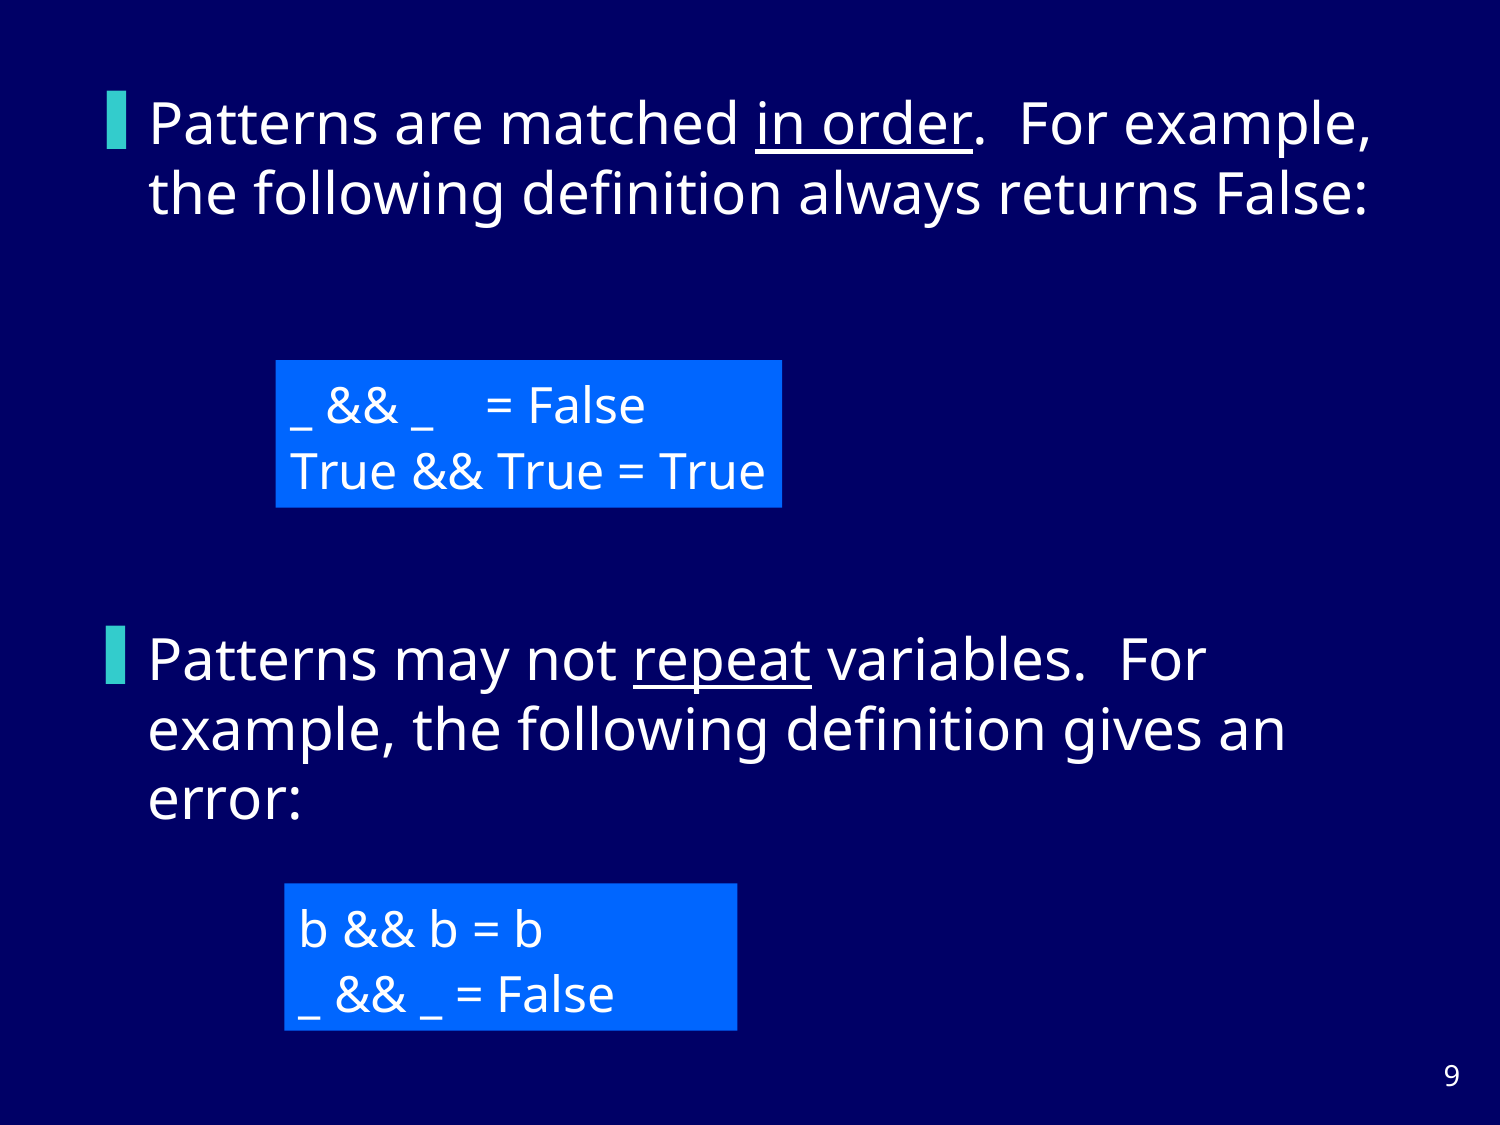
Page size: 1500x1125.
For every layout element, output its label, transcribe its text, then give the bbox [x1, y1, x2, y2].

text_box Patterns are matched in order. For example, the following definition always returns False: [77, 78, 1427, 254]
text_box b && b = b _ && _ = False [284, 883, 738, 1031]
text_box Patterns may not repeat variables. For example, the following definition gives an error: [76, 614, 1426, 777]
text_box _ && _ = False True && True = True [275, 360, 783, 508]
text_box <number> [1374, 1049, 1476, 1101]
